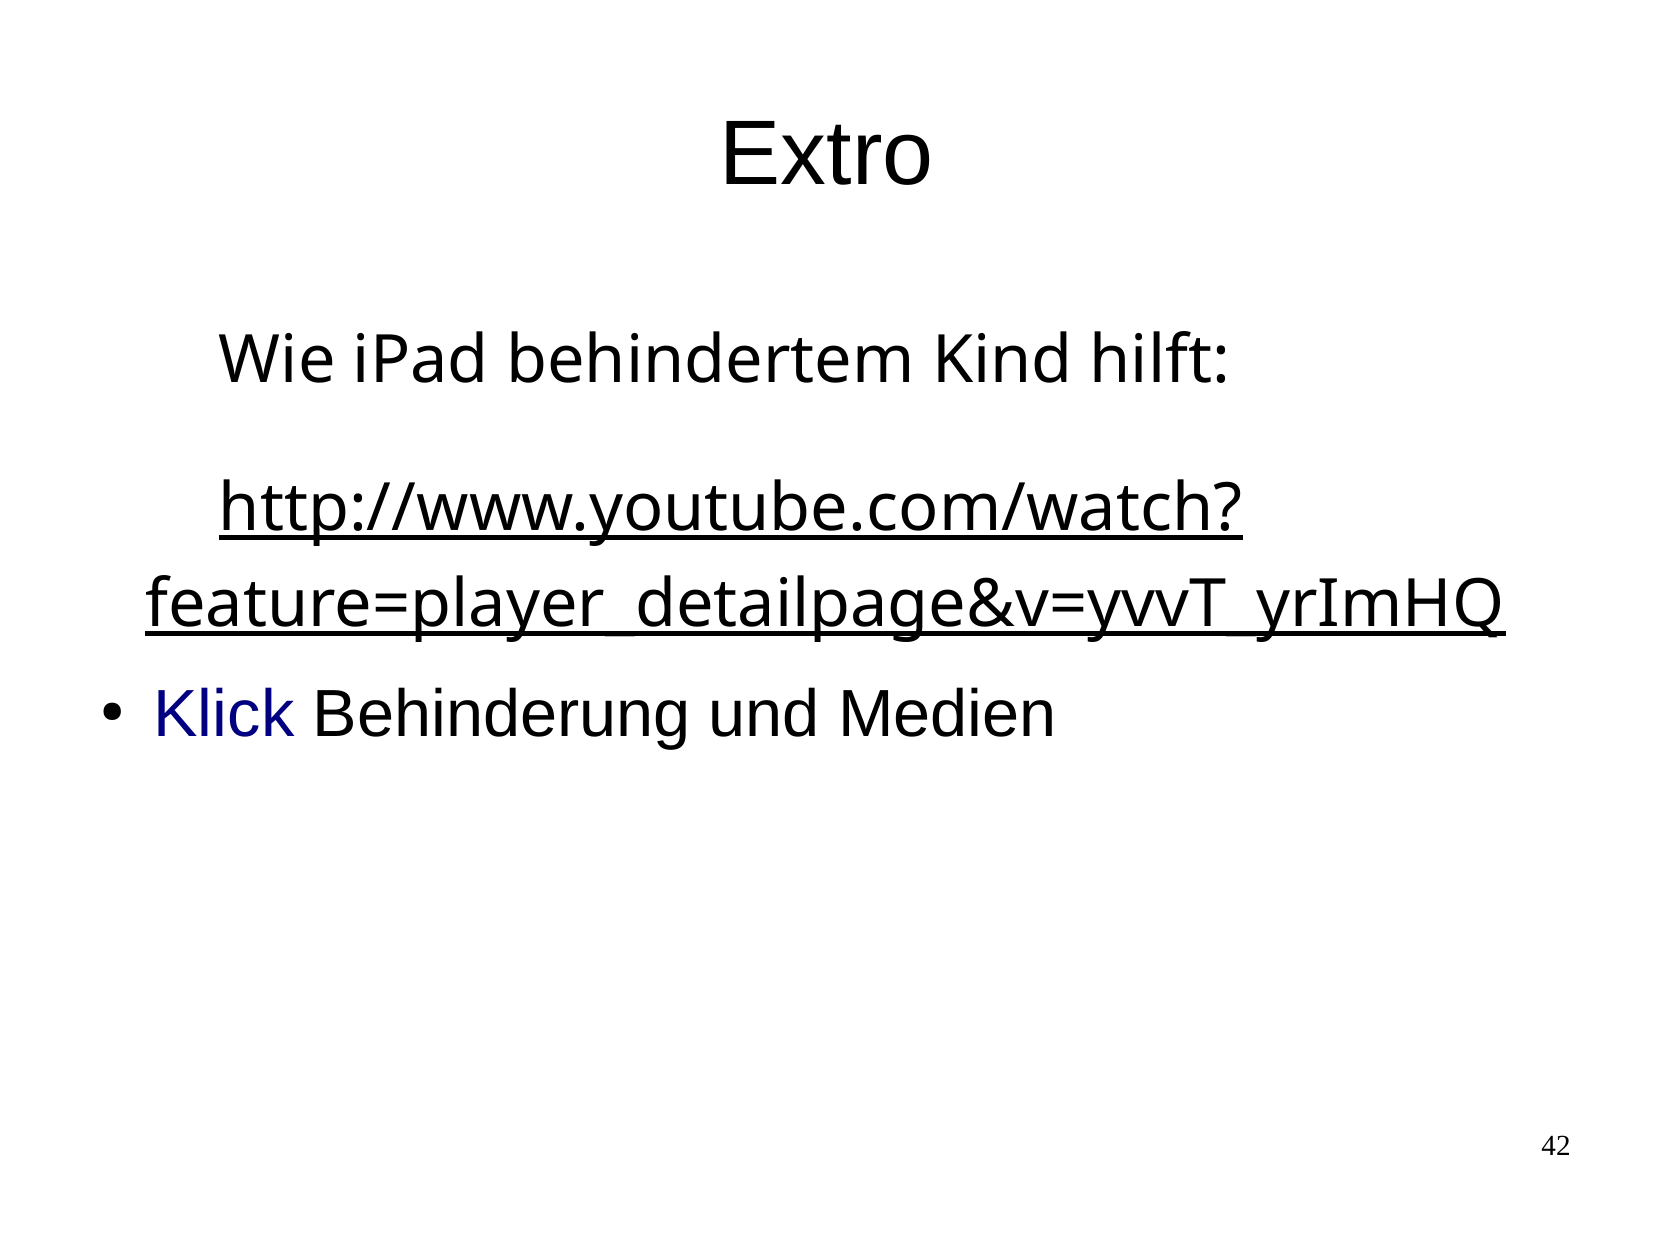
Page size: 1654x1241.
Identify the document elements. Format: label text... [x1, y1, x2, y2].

list  Wie iPad behindertem Kind hilft:  http://www.youtube.com/watch?feature=player_detailpage&v=yvvT_yrImHQ Klick Behinderung und Medien [82, 290, 1571, 1010]
title Extro [82, 49, 1571, 257]
